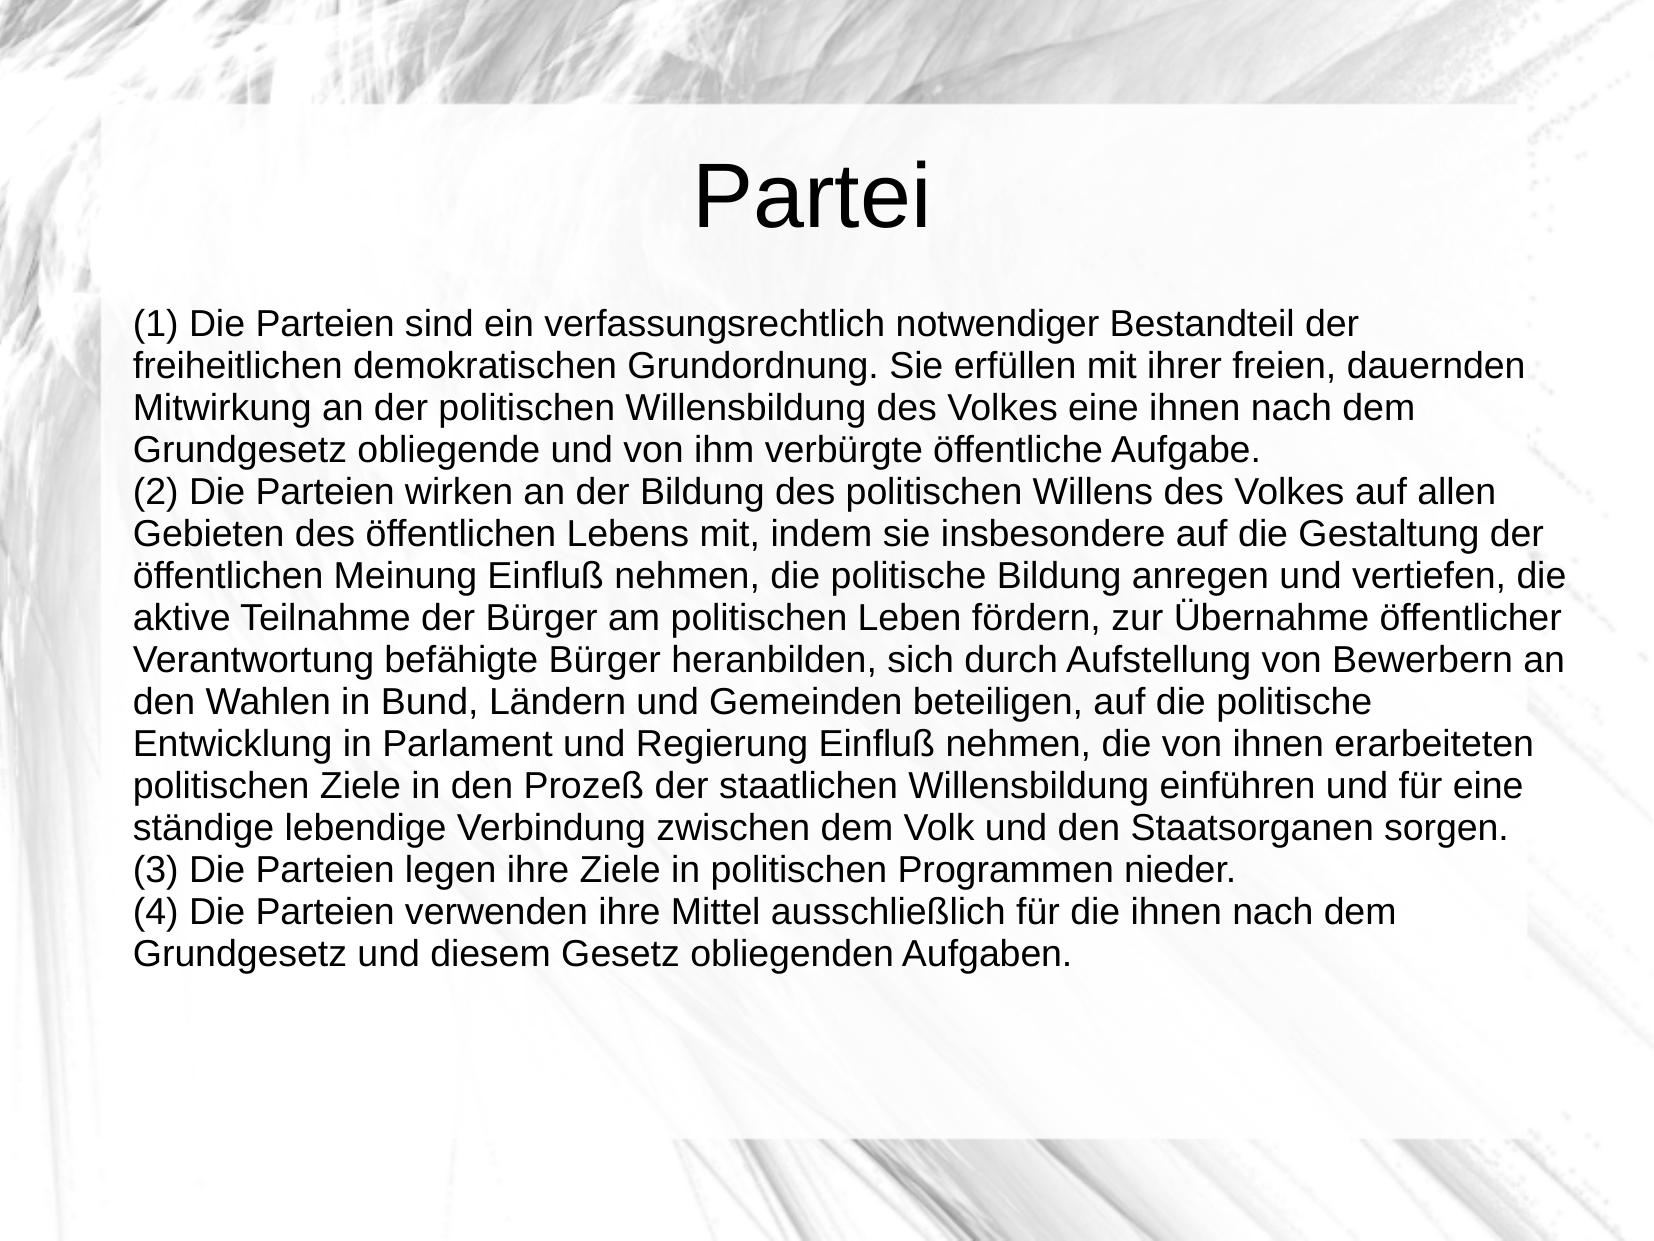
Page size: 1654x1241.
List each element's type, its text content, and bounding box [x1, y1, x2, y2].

title Partei [118, 119, 1506, 273]
text_box (1) Die Parteien sind ein verfassungsrechtlich notwendiger Bestandteil der freiheitlichen demokratischen Grundordnung. Sie erfüllen mit ihrer freien, dauernden Mitwirkung an der politischen Willensbildung des Volkes eine ihnen nach dem Grundgesetz obliegende und von ihm verbürgte öffentliche Aufgabe. (2) Die Parteien wirken an der Bildung des politischen Willens des Volkes auf allen Gebieten des öffentlichen Lebens mit, indem sie insbesondere auf die Gestaltung der öffentlichen Meinung Einfluß nehmen, die politische Bildung anregen und vertiefen, die aktive Teilnahme der Bürger am politischen Leben fördern, zur Übernahme öffentlicher Verantwortung befähigte Bürger heranbilden, sich durch Aufstellung von Bewerbern an den Wahlen in Bund, Ländern und Gemeinden beteiligen, auf die politische Entwicklung in Parlament und Regierung Einfluß nehmen, die von ihnen erarbeiteten politischen Ziele in den Prozeß der staatlichen Willensbildung einführen und für eine ständige lebendige Verbindung zwischen dem Volk und den Staatsorganen sorgen. (3) Die Parteien legen ihre Ziele in politischen Programmen nieder. (4) Die Parteien verwenden ihre Mittel ausschließlich für die ihnen nach dem Grundgesetz und diesem Gesetz obliegenden Aufgaben. [118, 295, 1595, 1123]
picture [0, 0, 1654, 1241]
